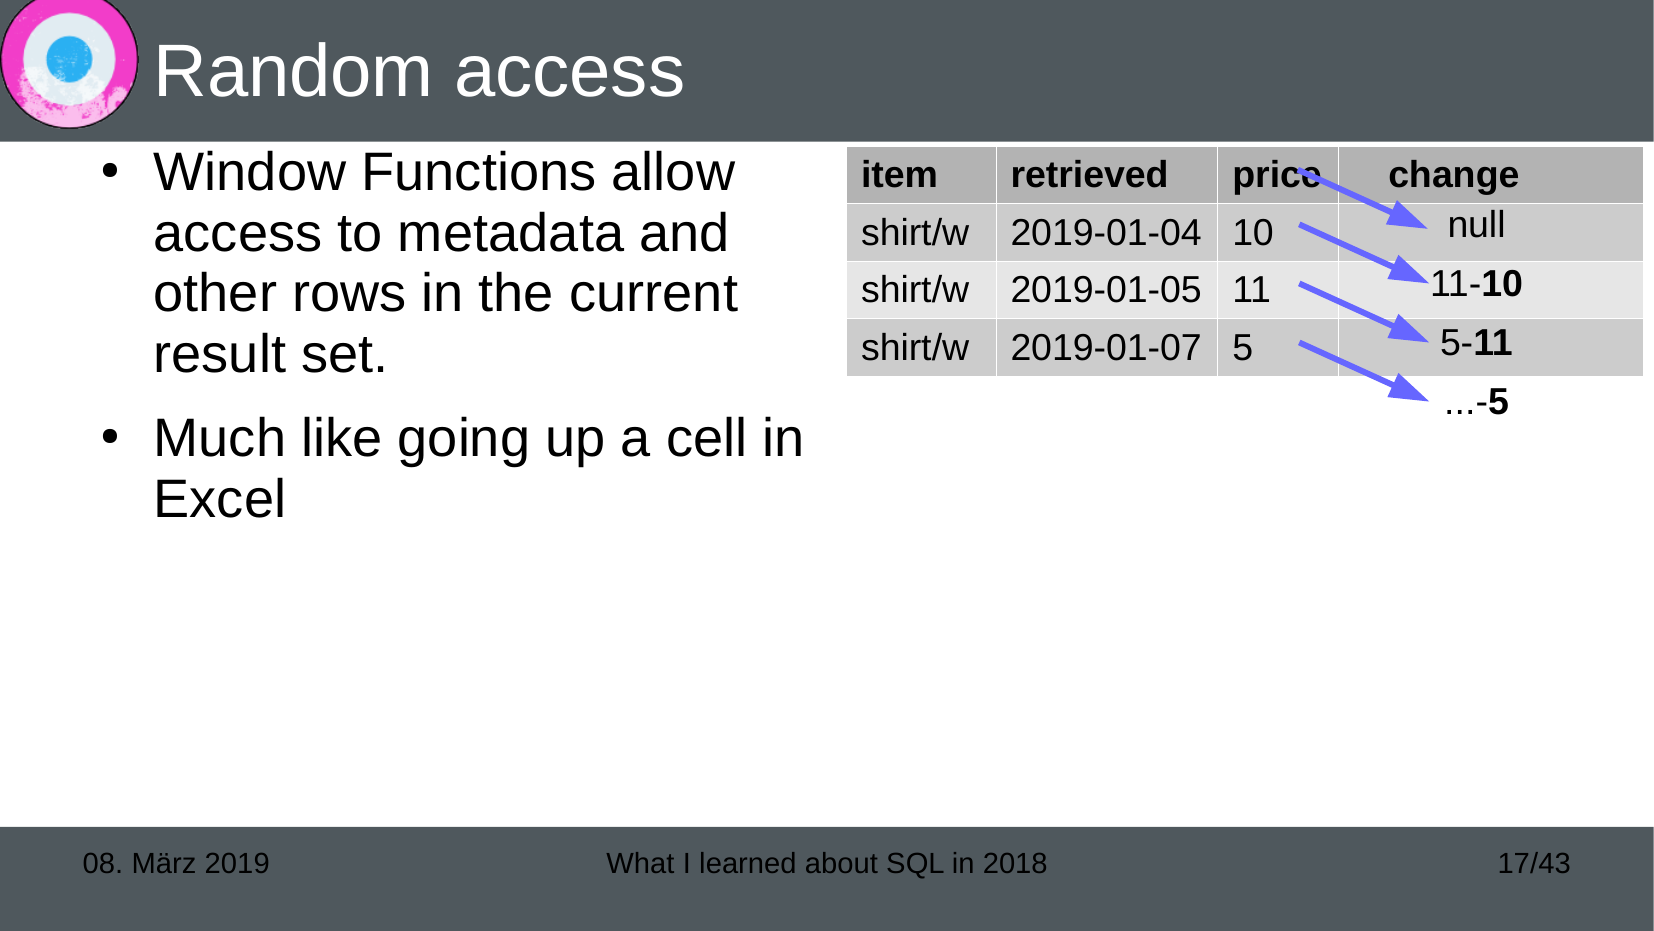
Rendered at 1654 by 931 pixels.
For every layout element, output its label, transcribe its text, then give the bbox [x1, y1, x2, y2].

text_box 5-11 [1393, 318, 1560, 367]
picture [0, 0, 228, 148]
table_cell 11 [1218, 262, 1338, 318]
text_box null [1393, 200, 1560, 248]
table_cell 5 [1218, 319, 1338, 376]
table_header change [1339, 147, 1643, 203]
table_cell 2019-01-05 [997, 262, 1217, 318]
text_box ...-5 [1393, 377, 1560, 426]
list Window Functions allow access to metadata and other rows in the current result set. Much like going up a cell in Excel [82, 141, 809, 815]
table_header item [847, 147, 996, 203]
table_cell [1339, 262, 1643, 318]
table_cell [1383, 204, 1393, 208]
table_cell [1339, 306, 1366, 318]
table_header change [1339, 193, 1361, 203]
table_cell 10 [1218, 204, 1338, 261]
table_header retrieved [997, 147, 1217, 203]
table_header price [1218, 147, 1338, 203]
table_cell [1339, 247, 1370, 261]
title Random access [153, 5, 1654, 136]
table_cell [1339, 204, 1643, 261]
table_cell [1339, 365, 1363, 376]
text_box 11-10 [1393, 259, 1560, 308]
table_cell 2019-01-04 [997, 204, 1217, 261]
table_cell [1339, 319, 1643, 376]
table_cell 2019-01-07 [997, 319, 1217, 376]
table_cell shirt/w [847, 319, 996, 376]
table_cell shirt/w [847, 204, 996, 261]
table_cell shirt/w [847, 262, 996, 318]
